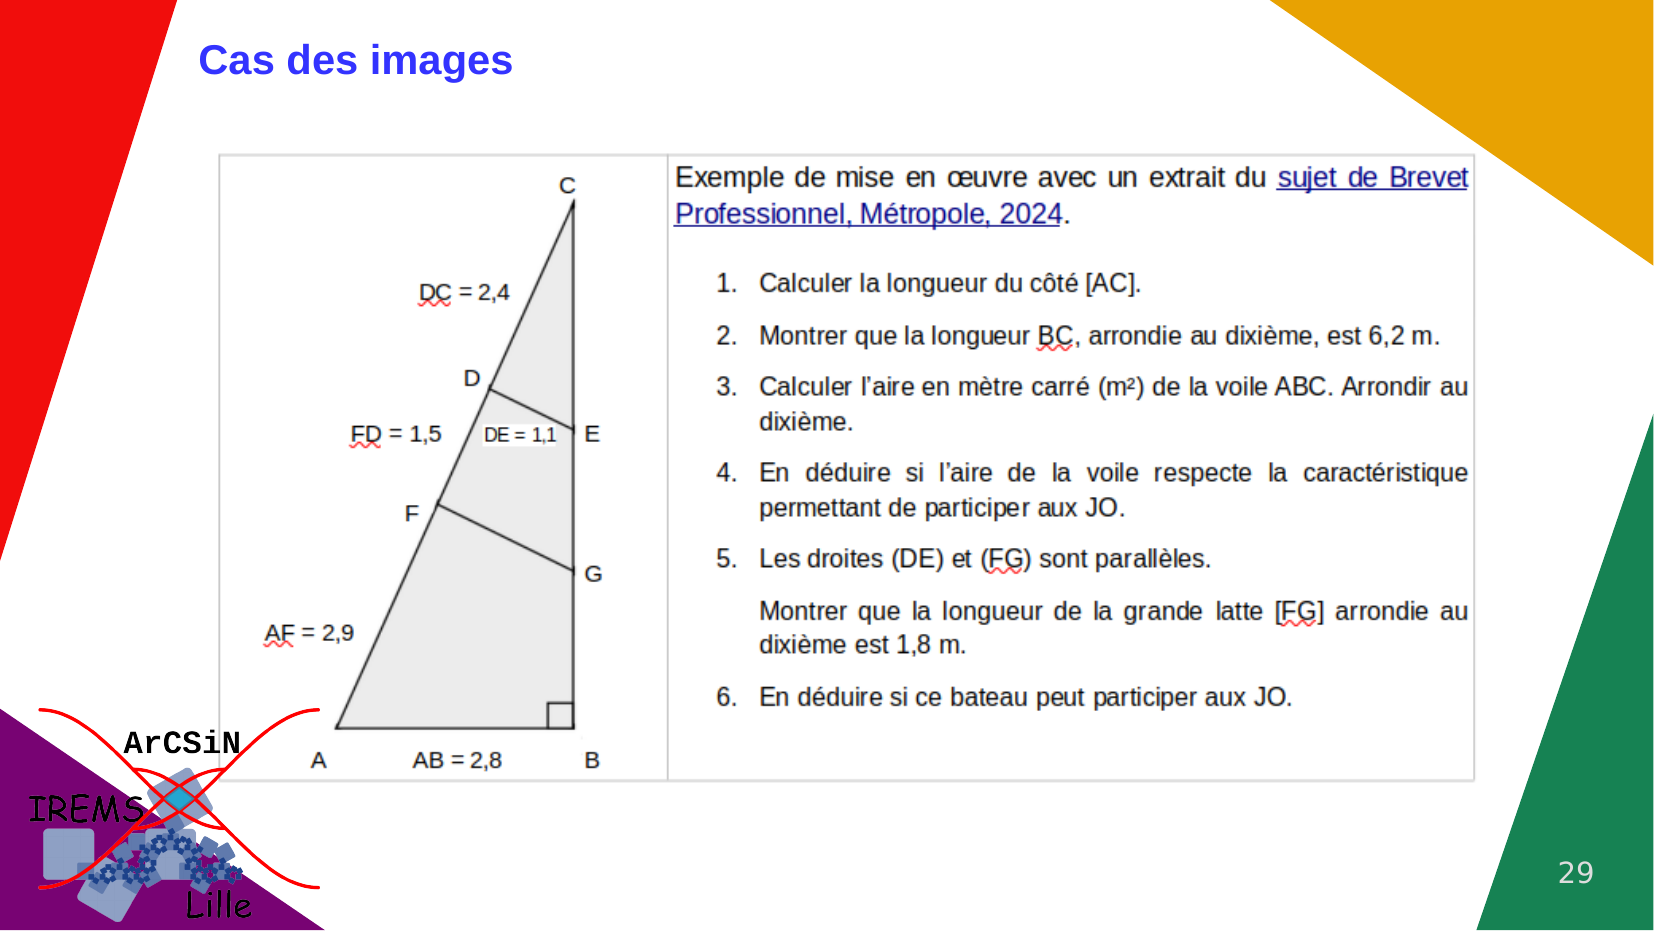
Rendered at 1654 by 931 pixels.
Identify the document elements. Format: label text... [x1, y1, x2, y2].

picture [29, 149, 1480, 922]
text_box Cas des images [183, 29, 1304, 94]
